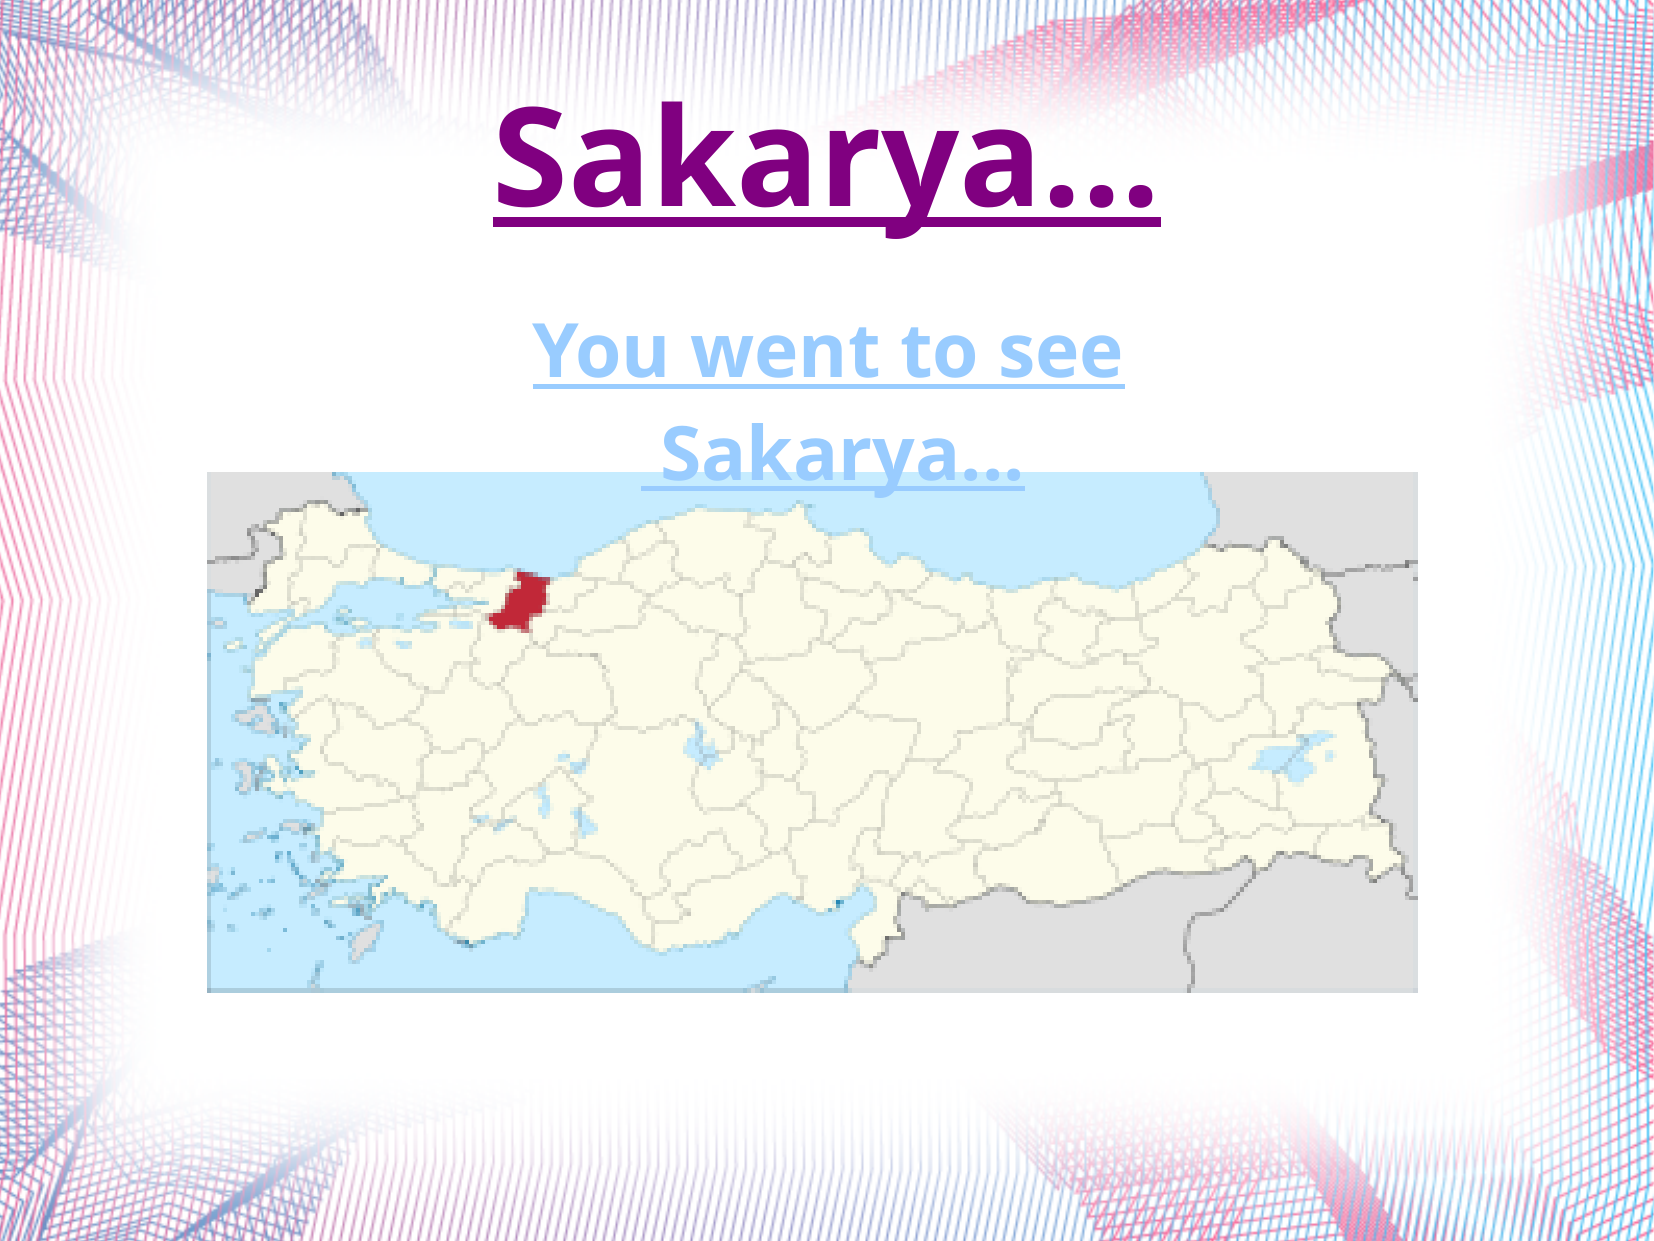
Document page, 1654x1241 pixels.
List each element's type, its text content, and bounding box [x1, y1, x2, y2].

text_box You went to see Sakarya... [448, 290, 1146, 487]
title Sakarya... [82, 49, 1571, 257]
picture [0, 0, 1654, 1241]
